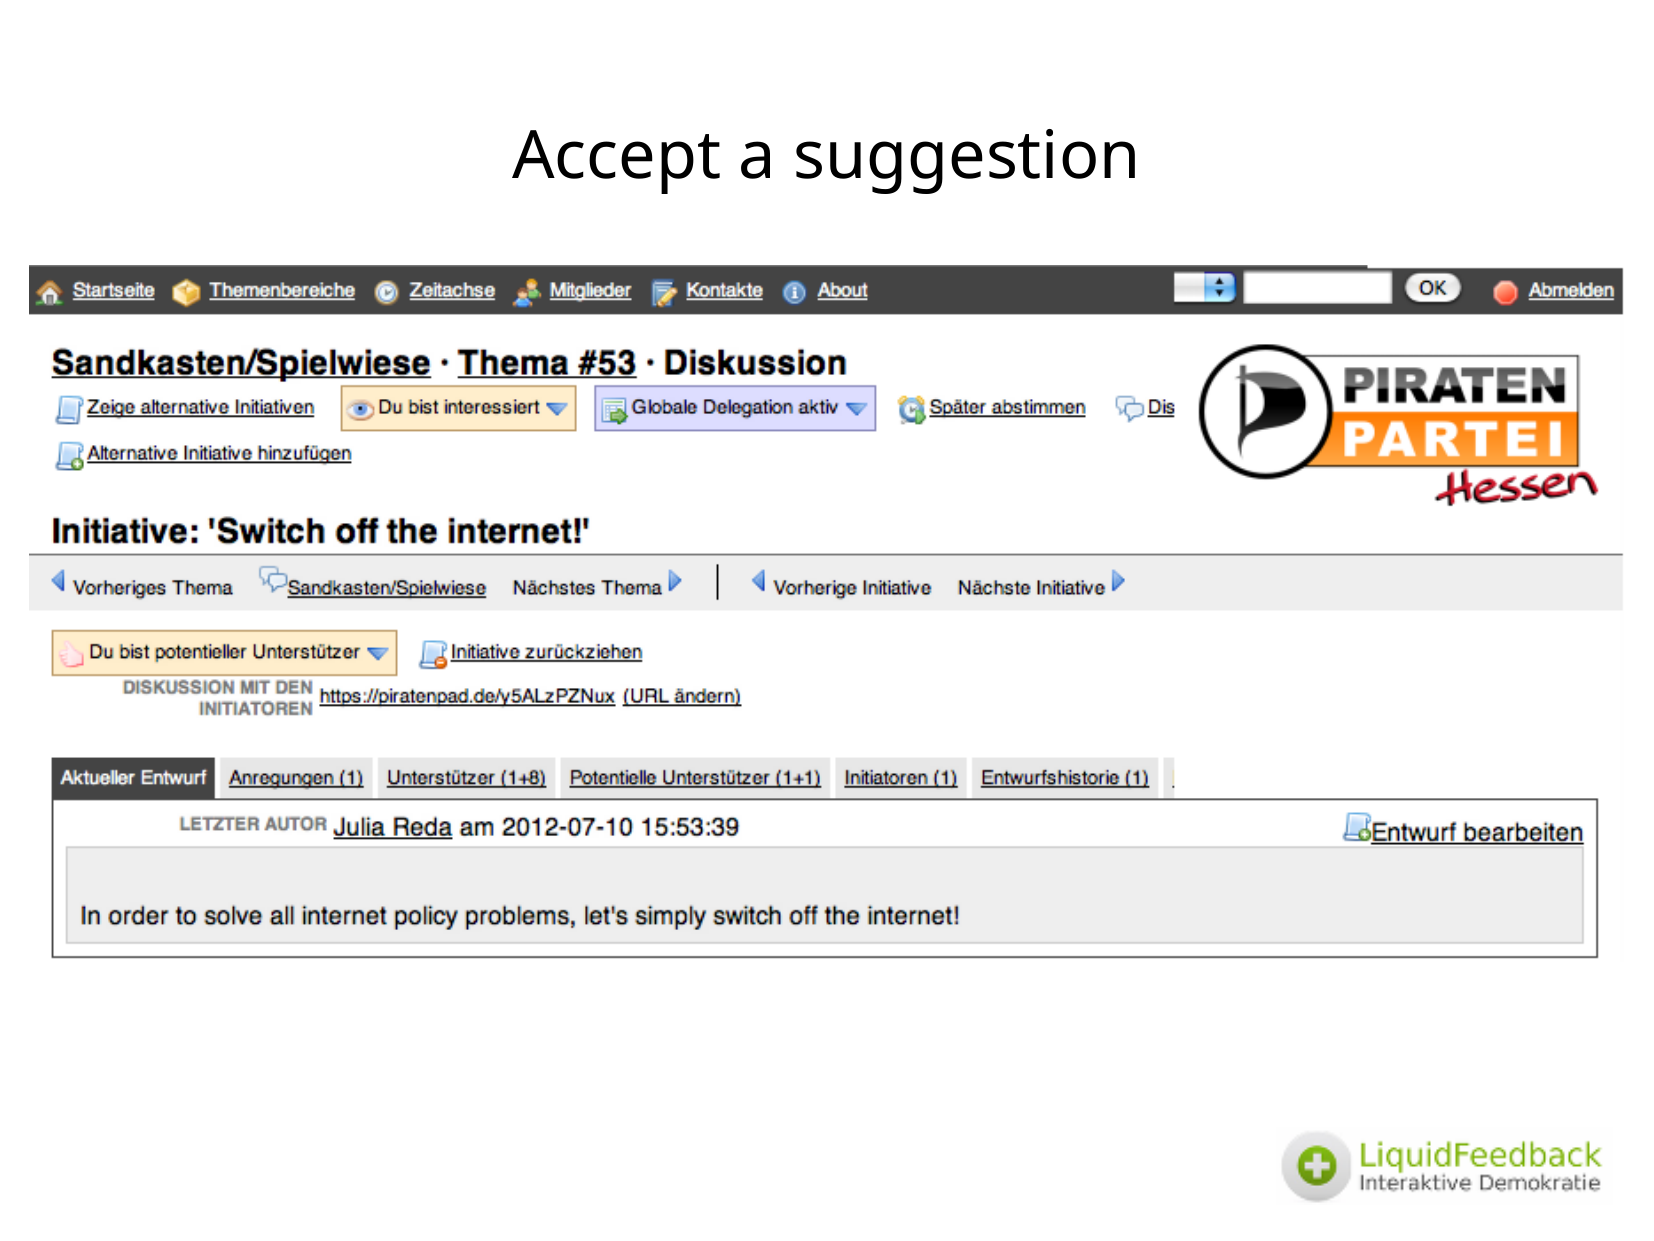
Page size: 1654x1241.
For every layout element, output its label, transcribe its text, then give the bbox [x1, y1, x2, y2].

picture [29, 265, 1625, 1063]
picture [1276, 1127, 1613, 1205]
title Accept a suggestion [82, 49, 1571, 257]
